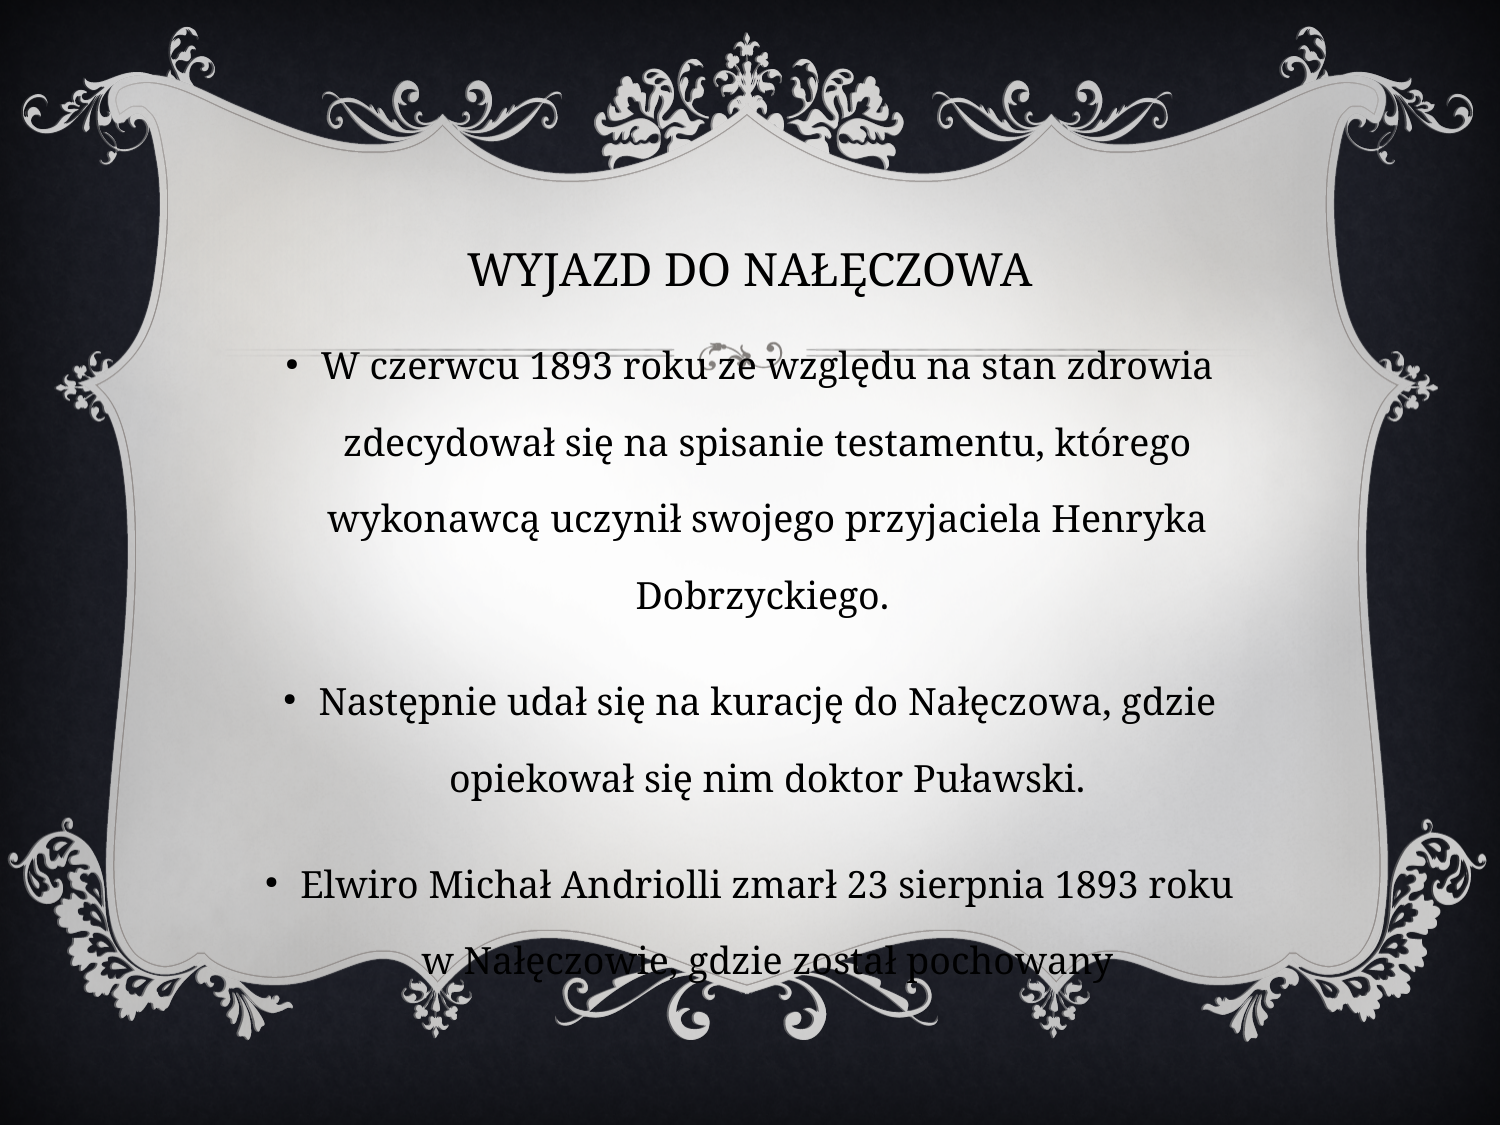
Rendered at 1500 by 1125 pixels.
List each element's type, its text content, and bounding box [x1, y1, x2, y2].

subtitle W czerwcu 1893 roku ze względu na stan zdrowia zdecydował się na spisanie testamentu, którego wykonawcą uczynił swojego przyjaciela Henryka Dobrzyckiego. Następnie udał się na kurację do Nałęczowa, gdzie opiekował się nim doktor Puławski. Elwiro Michał Andriolli zmarł 23 sierpnia 1893 roku w Nałęczowie, gdzie został pochowany [225, 399, 1275, 900]
picture [0, 0, 1500, 1125]
title WYJAZD DO NAŁĘCZOWA [225, 212, 1275, 325]
